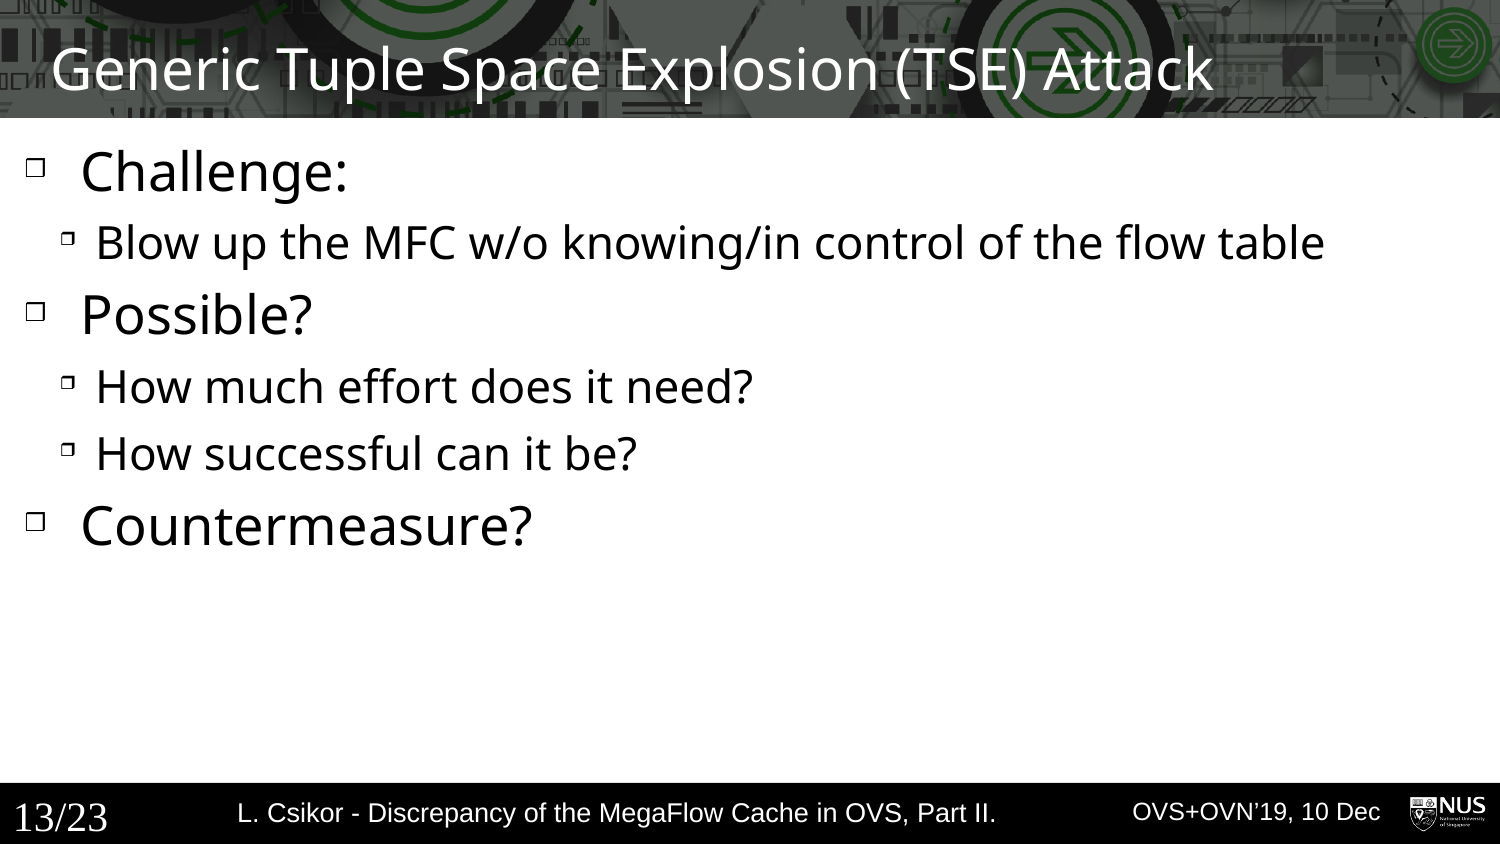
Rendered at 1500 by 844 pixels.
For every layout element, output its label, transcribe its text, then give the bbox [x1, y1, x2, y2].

text_box Challenge: Blow up the MFC w/o knowing/in control of the flow table Possible? How much effort does it need? How successful can it be? Countermeasure? [9, 129, 1490, 770]
text_box Generic Tuple Space Explosion (TSE) Attack [35, 37, 1386, 97]
picture [1395, 782, 1500, 844]
picture [0, 0, 1500, 118]
